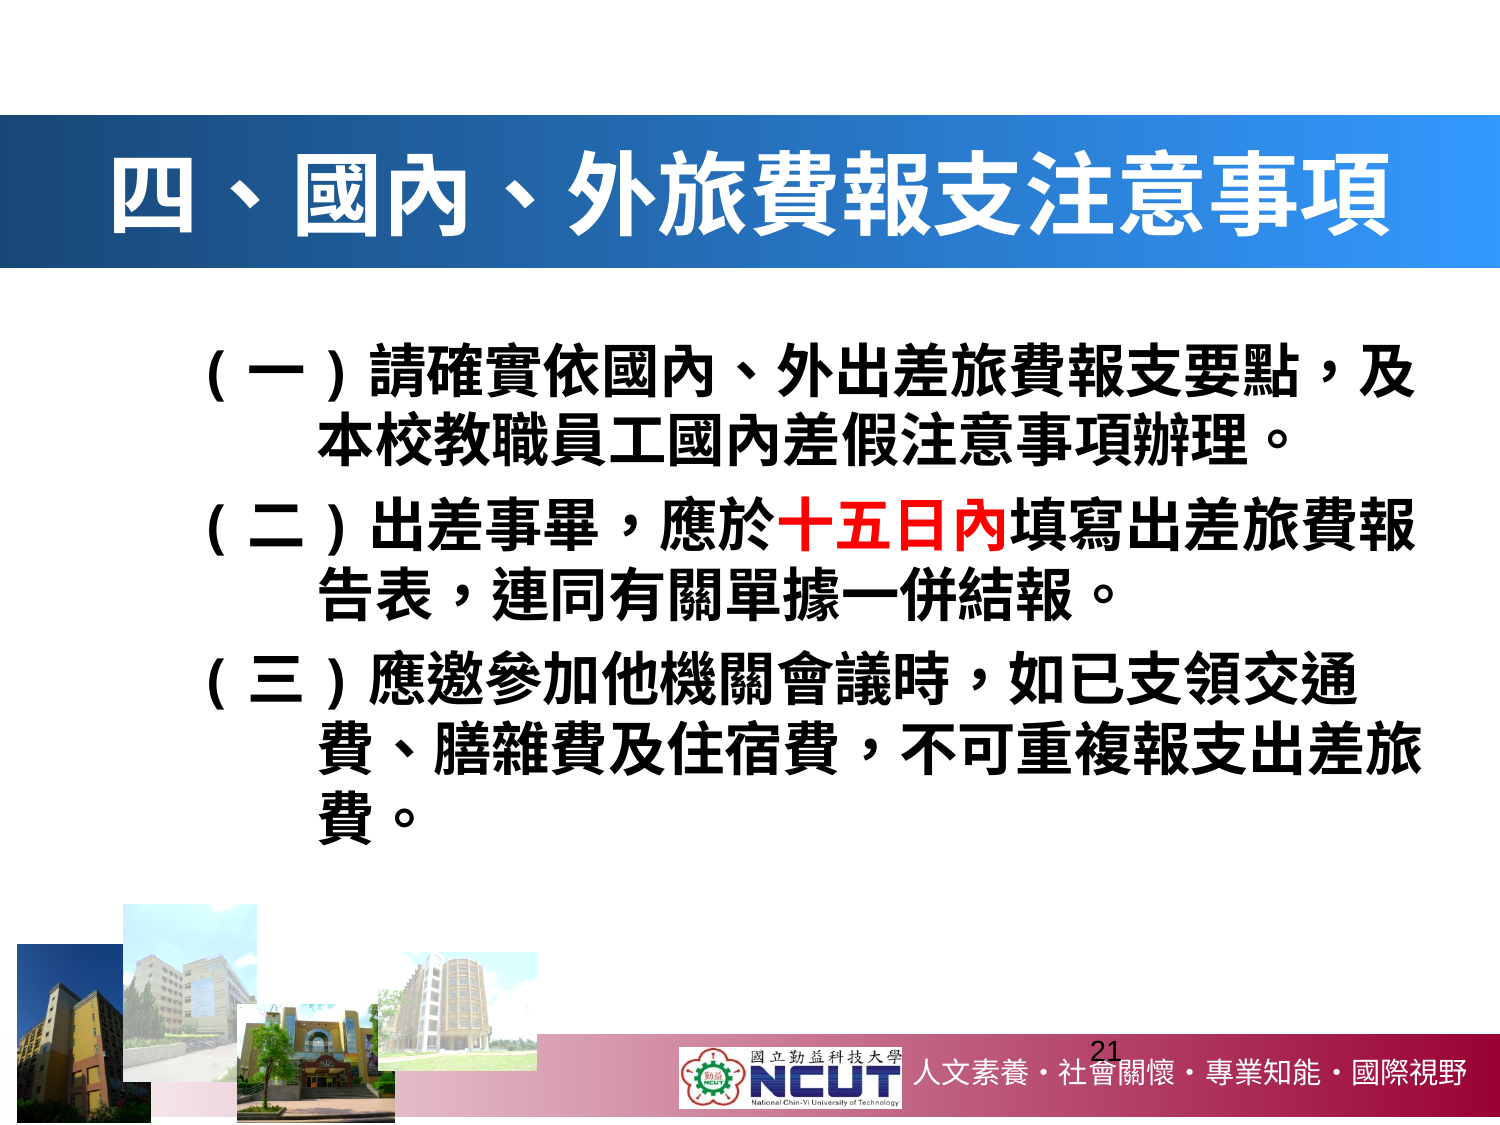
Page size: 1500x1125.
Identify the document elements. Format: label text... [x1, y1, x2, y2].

list (一)請確實依國內、外出差旅費報支要點，及本校教職員工國內差假注意事項辦理。 (二)出差事畢，應於十五日內填寫出差旅費報告表，連同有關單據一併結報。 (三)應邀參加他機關會議時，如已支領交通費、膳雜費及住宿費，不可重複報支出差旅費。 [64, 326, 1459, 977]
title 四、國內、外旅費報支注意事項 [0, 115, 1500, 268]
text_box [1074, 1024, 1426, 1103]
